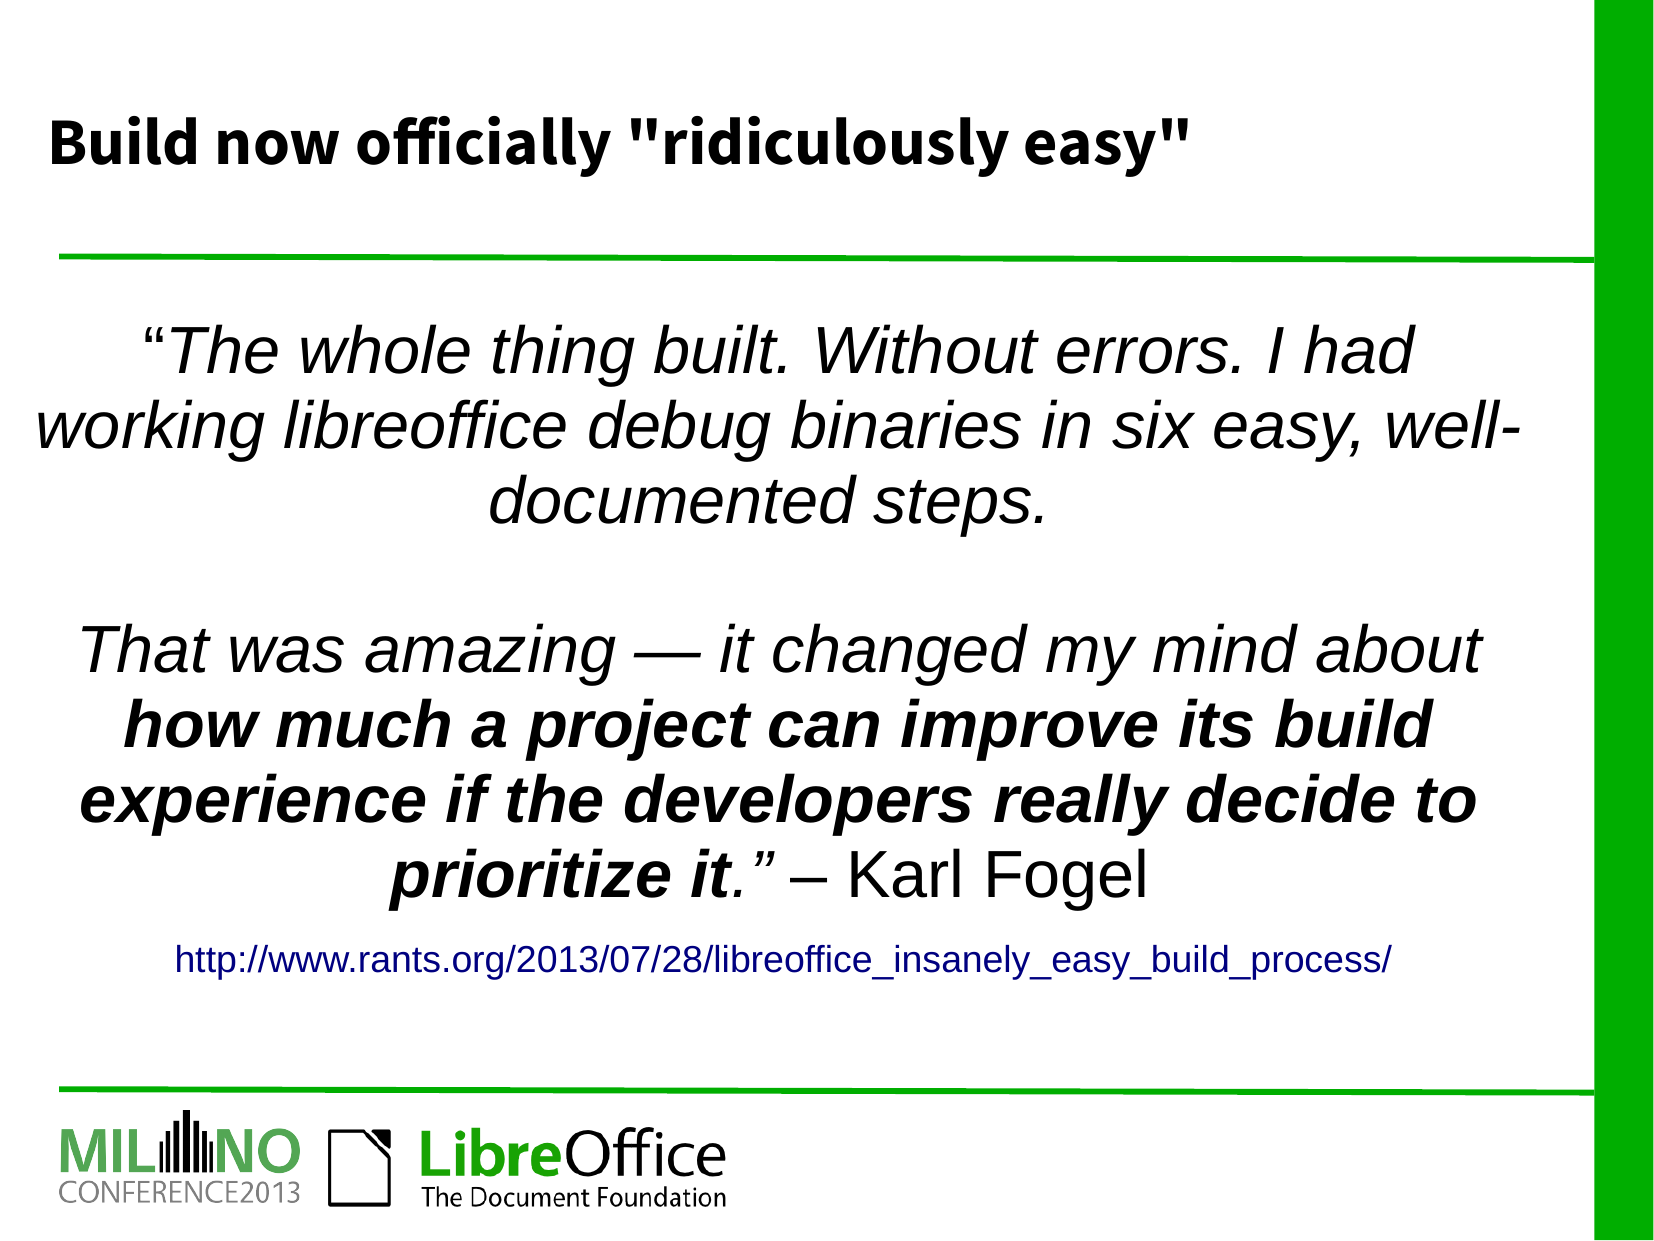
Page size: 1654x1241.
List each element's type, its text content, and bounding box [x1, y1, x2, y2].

subtitle “The whole thing built. Without errors. I had working libreoffice debug binaries in six easy, well-documented steps. That was amazing — it changed my mind about how much a project can improve its build experience if the developers really decide to prioritize it.” – Karl Fogel http://www.rants.org/2013/07/28/libreoffice_insanely_easy_build_process/ [35, 290, 1524, 1010]
picture [59, 1093, 756, 1241]
title Build now officially "ridiculously easy" [47, 36, 1583, 245]
